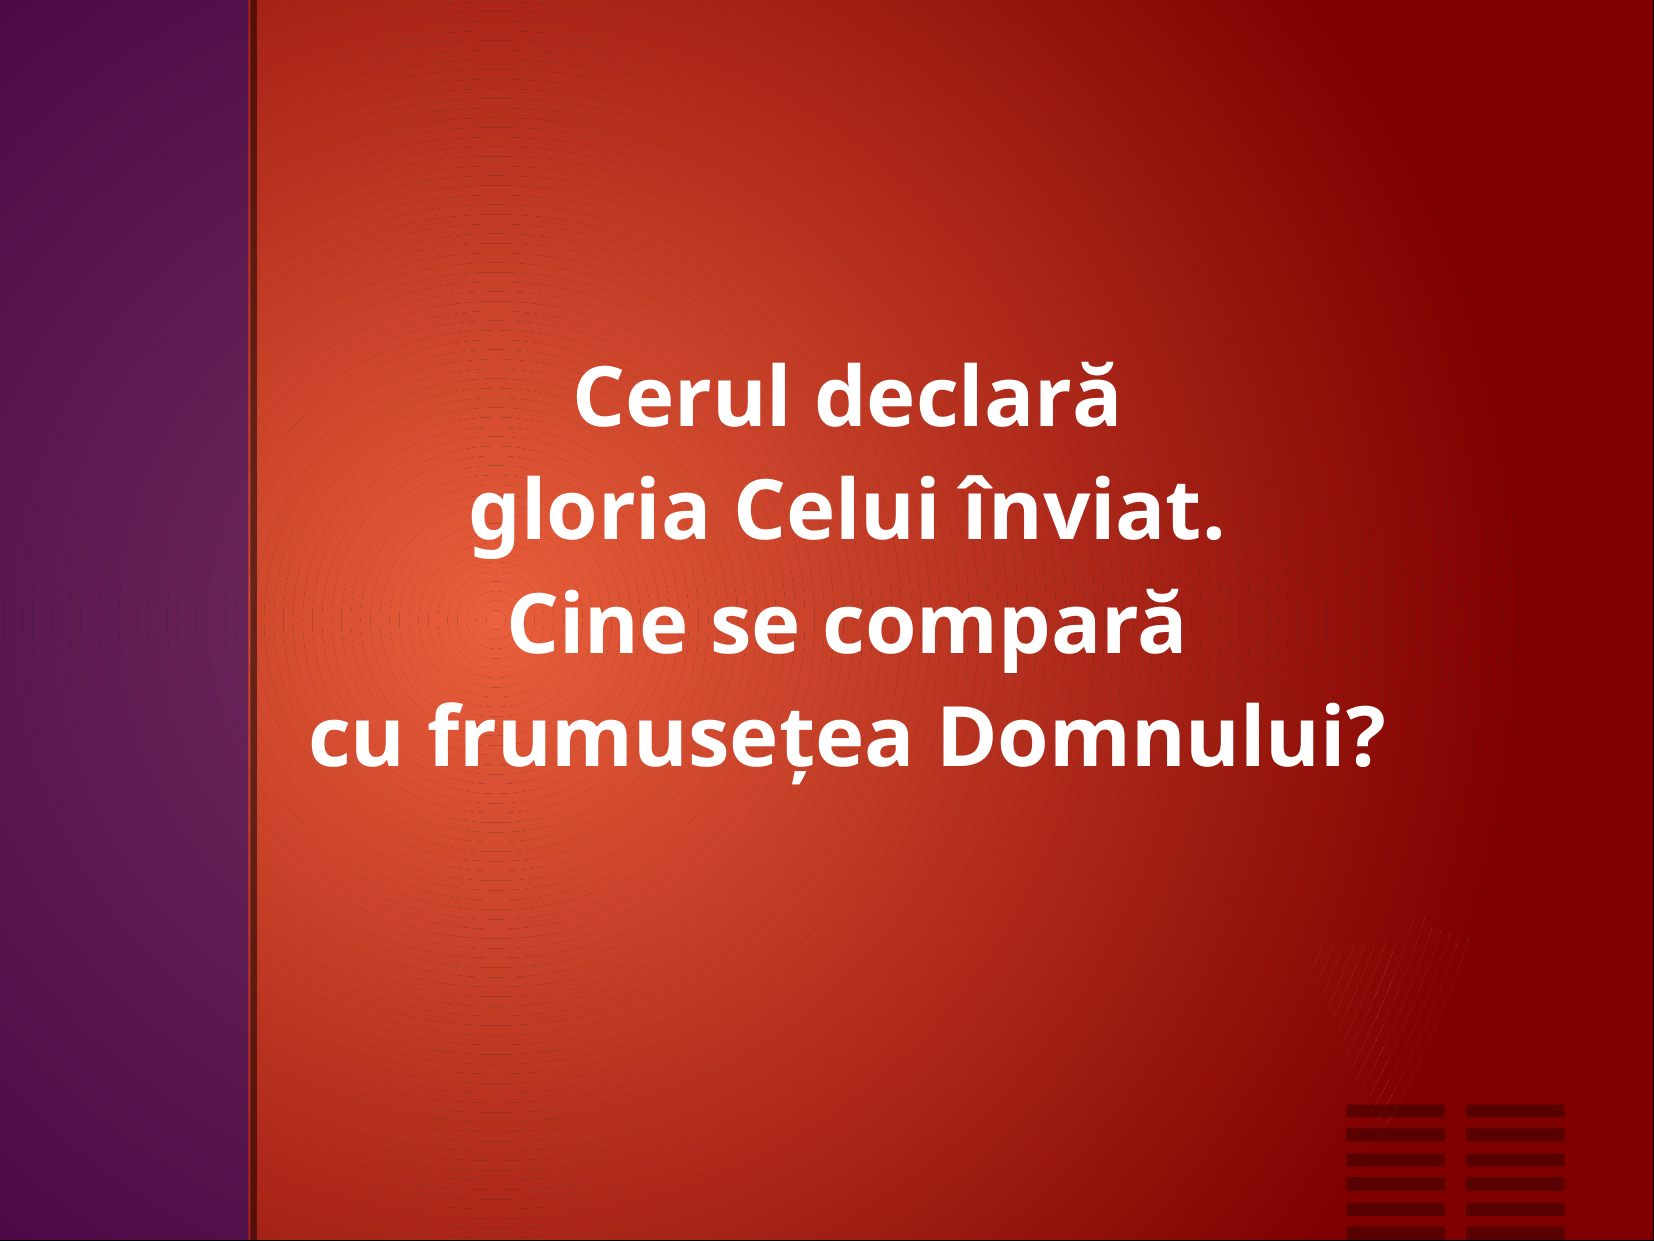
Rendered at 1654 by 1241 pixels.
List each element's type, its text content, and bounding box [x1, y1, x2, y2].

text_box Cerul declară gloria Celui înviat. Cine se compară cu frumuseţea Domnului? [0, 358, 1651, 770]
